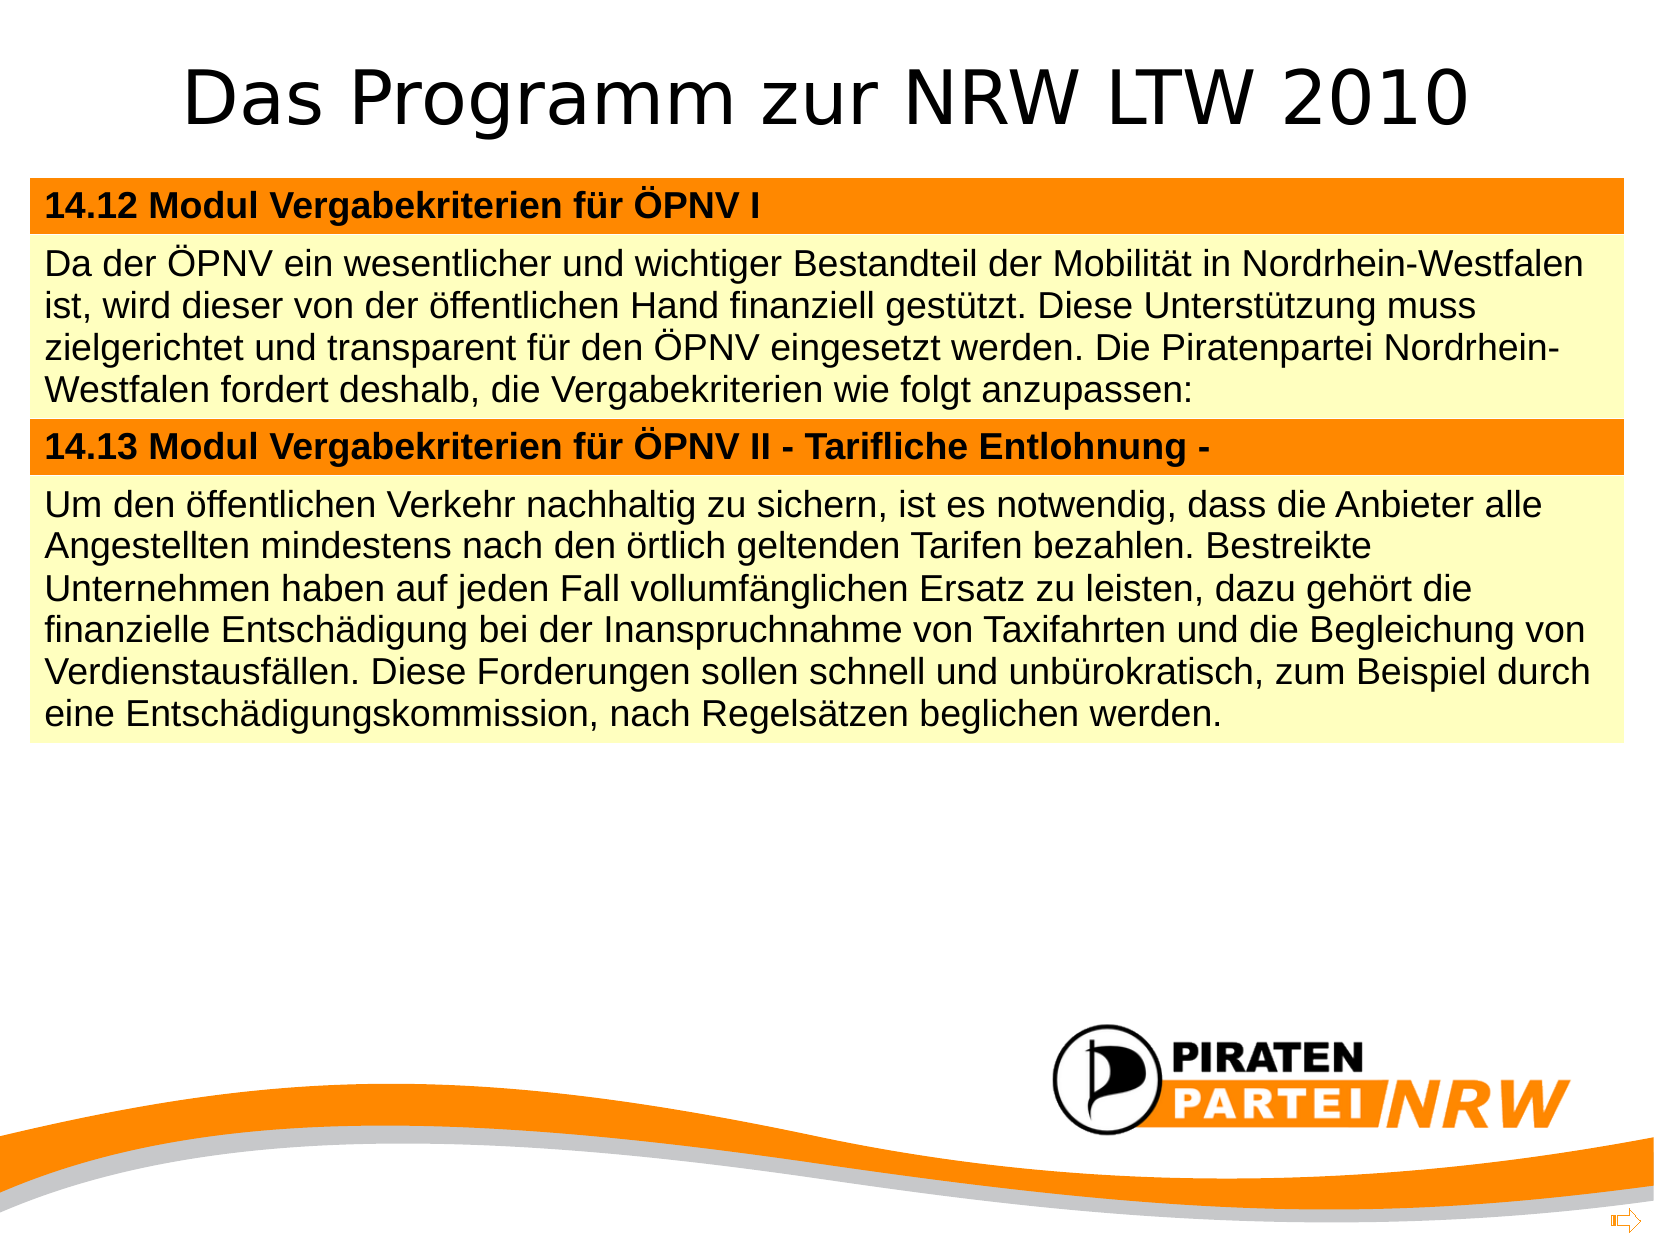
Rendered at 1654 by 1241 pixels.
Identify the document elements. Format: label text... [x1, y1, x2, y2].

picture [1045, 1021, 1579, 1140]
table_cell 14.13 Modul Vergabekriterien für ÖPNV II - Tarifliche Entlohnung - [30, 419, 1624, 475]
table_cell Um den öffentlichen Verkehr nachhaltig zu sichern, ist es notwendig, dass die Anbieter alle Angestellten mindestens nach den örtlich geltenden Tarifen bezahlen. Bestreikte Unternehmen haben auf jeden Fall vollumfänglichen Ersatz zu leisten, dazu gehört die finanzielle Entschädigung bei der Inanspruchnahme von Taxifahrten und die Begleichung von Verdienstausfällen. Diese Forderungen sollen schnell und unbürokratisch, zum Beispiel durch eine Entschädigungskommission, nach Regelsätzen beglichen werden. [30, 476, 1624, 743]
title Das Programm zur NRW LTW 2010 [82, 54, 1571, 143]
table_header 14.12 Modul Vergabekriterien für ÖPNV I [30, 178, 1624, 234]
table_cell Da der ÖPNV ein wesentlicher und wichtiger Bestandteil der Mobilität in Nordrhein-Westfalen ist, wird dieser von der öffentlichen Hand finanziell gestützt. Diese Unterstützung muss zielgerichtet und transparent für den ÖPNV eingesetzt werden. Die Piratenpartei Nordrhein-Westfalen fordert deshalb, die Vergabekriterien wie folgt anzupassen: [30, 235, 1624, 418]
